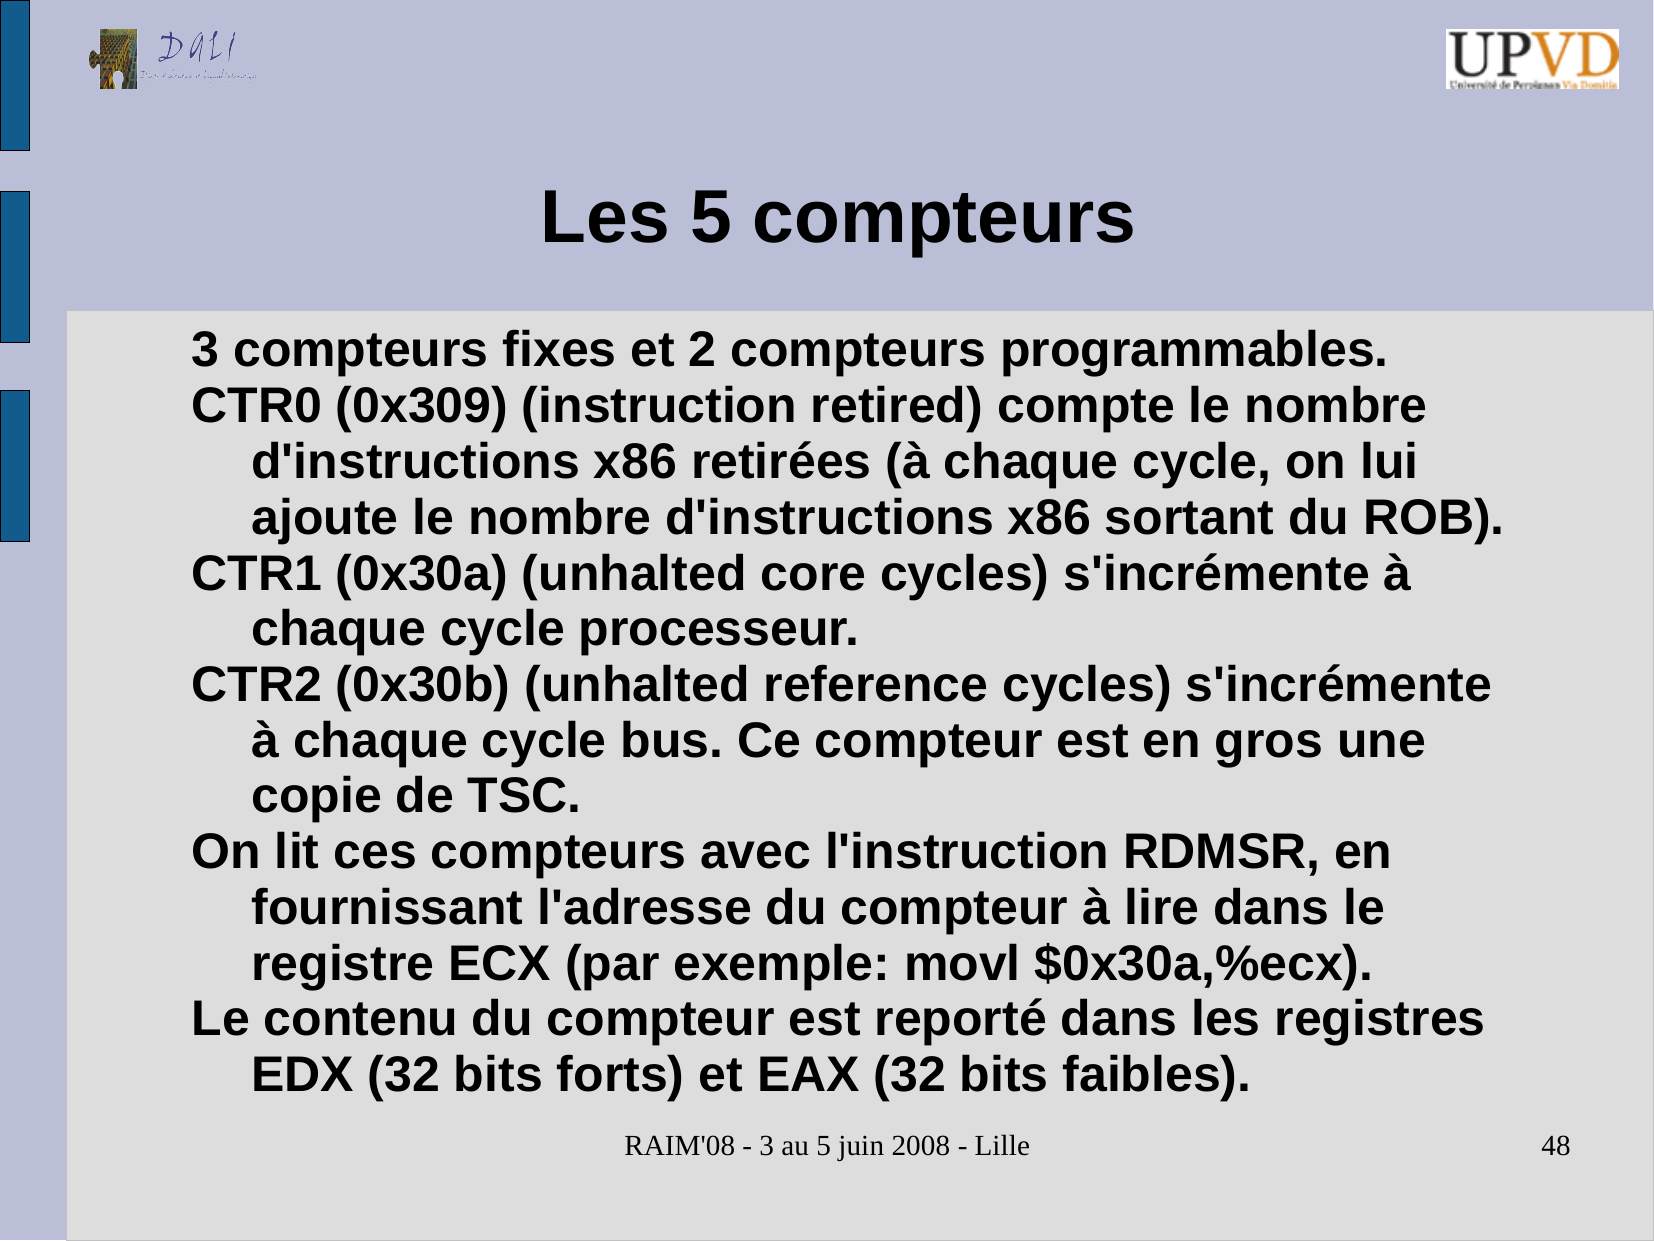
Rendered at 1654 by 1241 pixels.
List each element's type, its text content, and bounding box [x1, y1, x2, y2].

text_box 3 compteurs fixes et 2 compteurs programmables. CTR0 (0x309) (instruction retired) compte le nombre d'instructions x86 retirées (à chaque cycle, on lui ajoute le nombre d'instructions x86 sortant du ROB). CTR1 (0x30a) (unhalted core cycles) s'incrémente à chaque cycle processeur. CTR2 (0x30b) (unhalted reference cycles) s'incrémente à chaque cycle bus. Ce compteur est en gros une copie de TSC. On lit ces compteurs avec l'instruction RDMSR, en fournissant l'adresse du compteur à lire dans le registre ECX (par exemple: movl $0x30a,%ecx). Le contenu du compteur est reporté dans les registres EDX (32 bits forts) et EAX (32 bits faibles). [162, 314, 1526, 1128]
picture [88, 29, 261, 89]
picture [1446, 29, 1619, 89]
text_box Les 5 compteurs [525, 166, 1152, 266]
